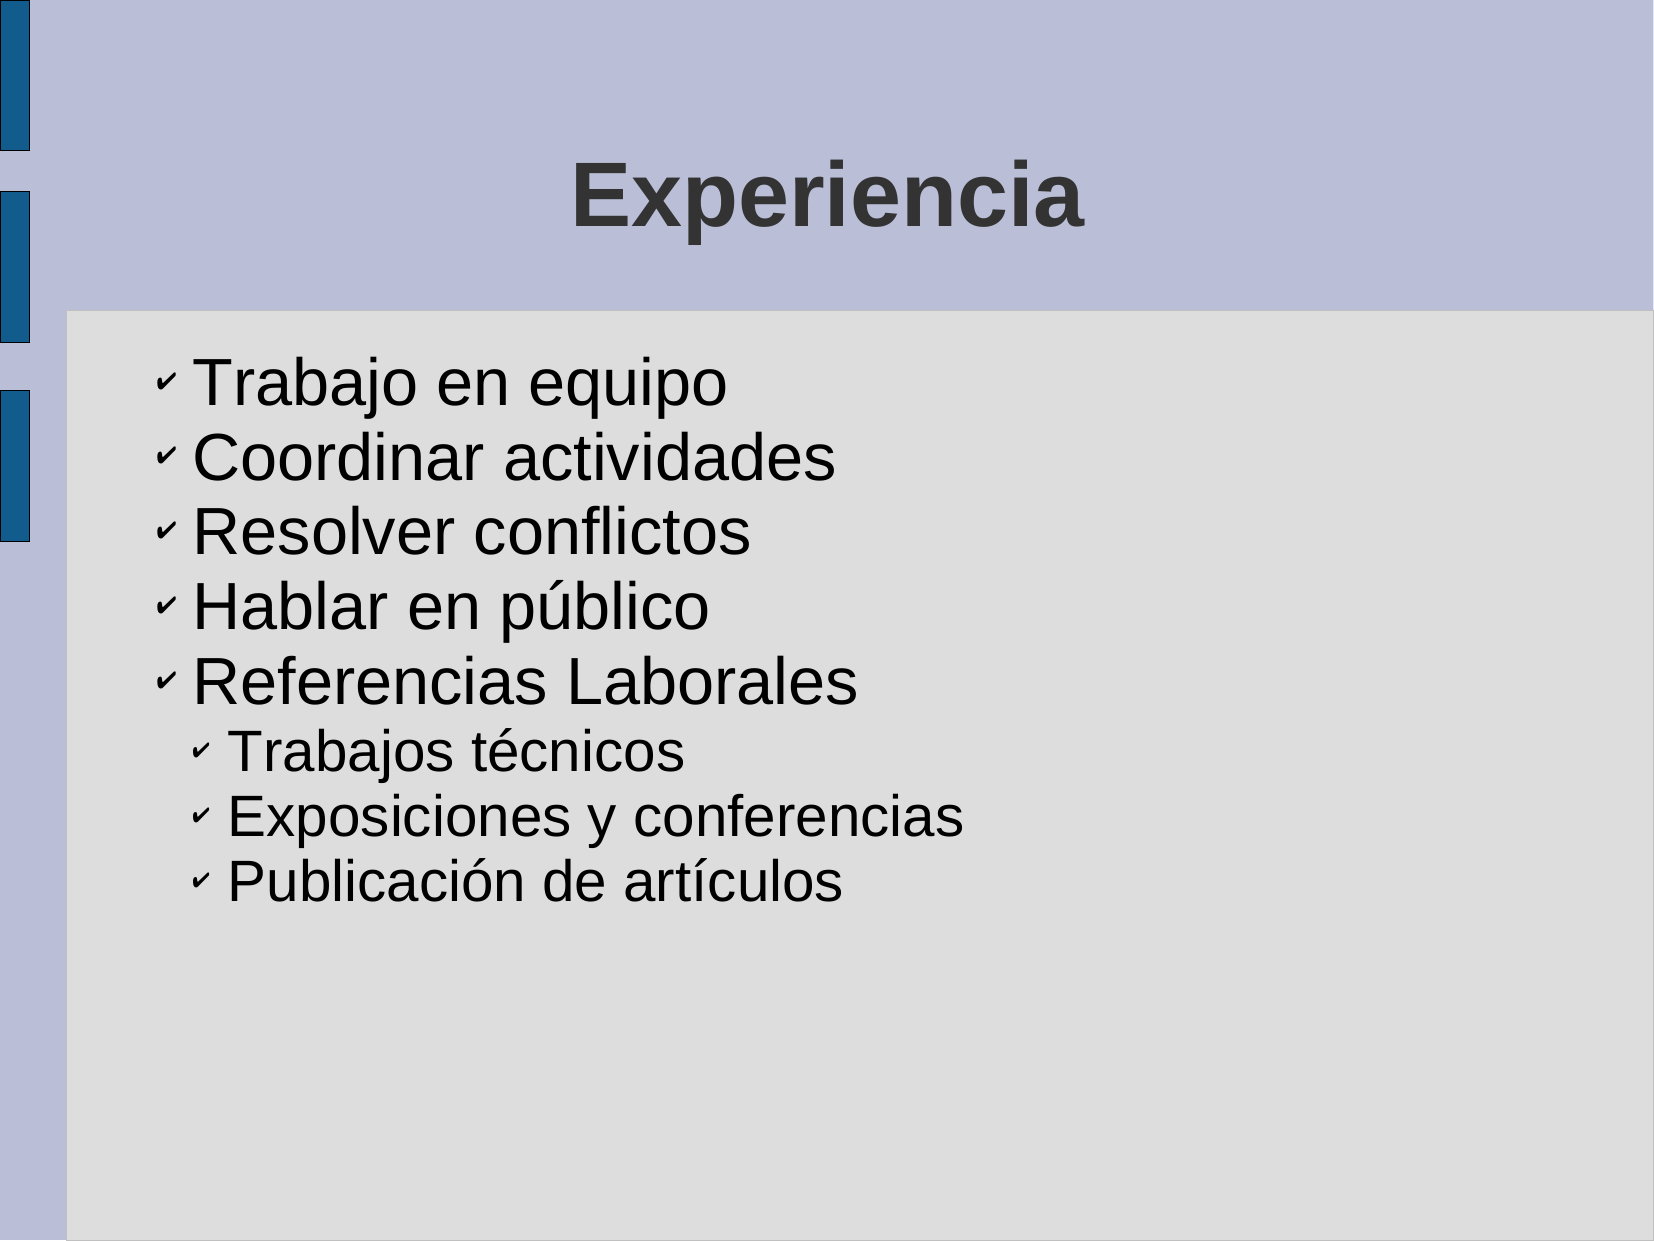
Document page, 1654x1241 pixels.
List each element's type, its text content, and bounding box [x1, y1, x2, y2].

title Experiencia [121, 91, 1534, 299]
list Trabajo en equipo Coordinar actividades Resolver conflictos Hablar en público Referencias Laborales Trabajos técnicos Exposiciones y conferencias Publicación de artículos [121, 344, 1534, 1127]
